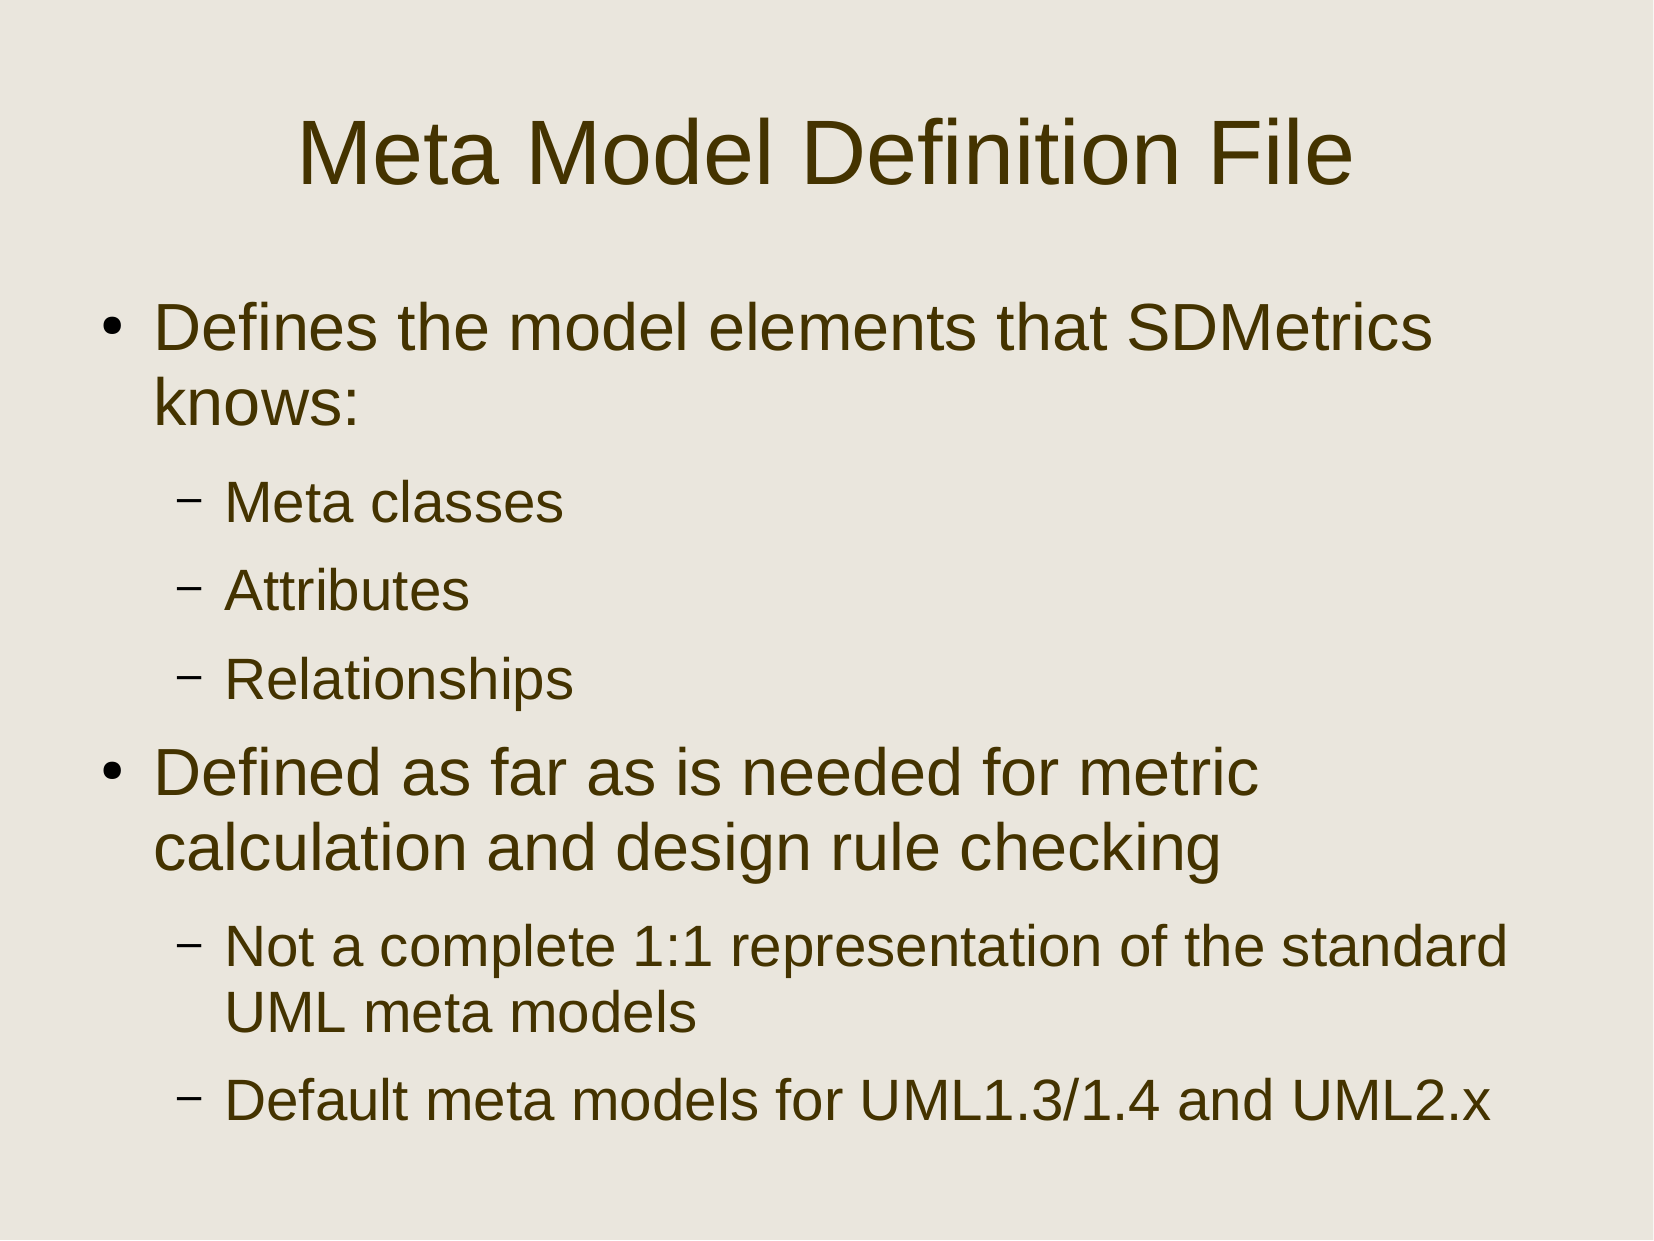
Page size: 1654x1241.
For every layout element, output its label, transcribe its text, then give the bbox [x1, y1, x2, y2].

list Defines the model elements that SDMetrics knows: Meta classes Attributes Relationships Defined as far as is needed for metric calculation and design rule checking Not a complete 1:1 representation of the standard UML meta models Default meta models for UML1.3/1.4 and UML2.x [82, 290, 1571, 1132]
title Meta Model Definition File [82, 49, 1571, 257]
